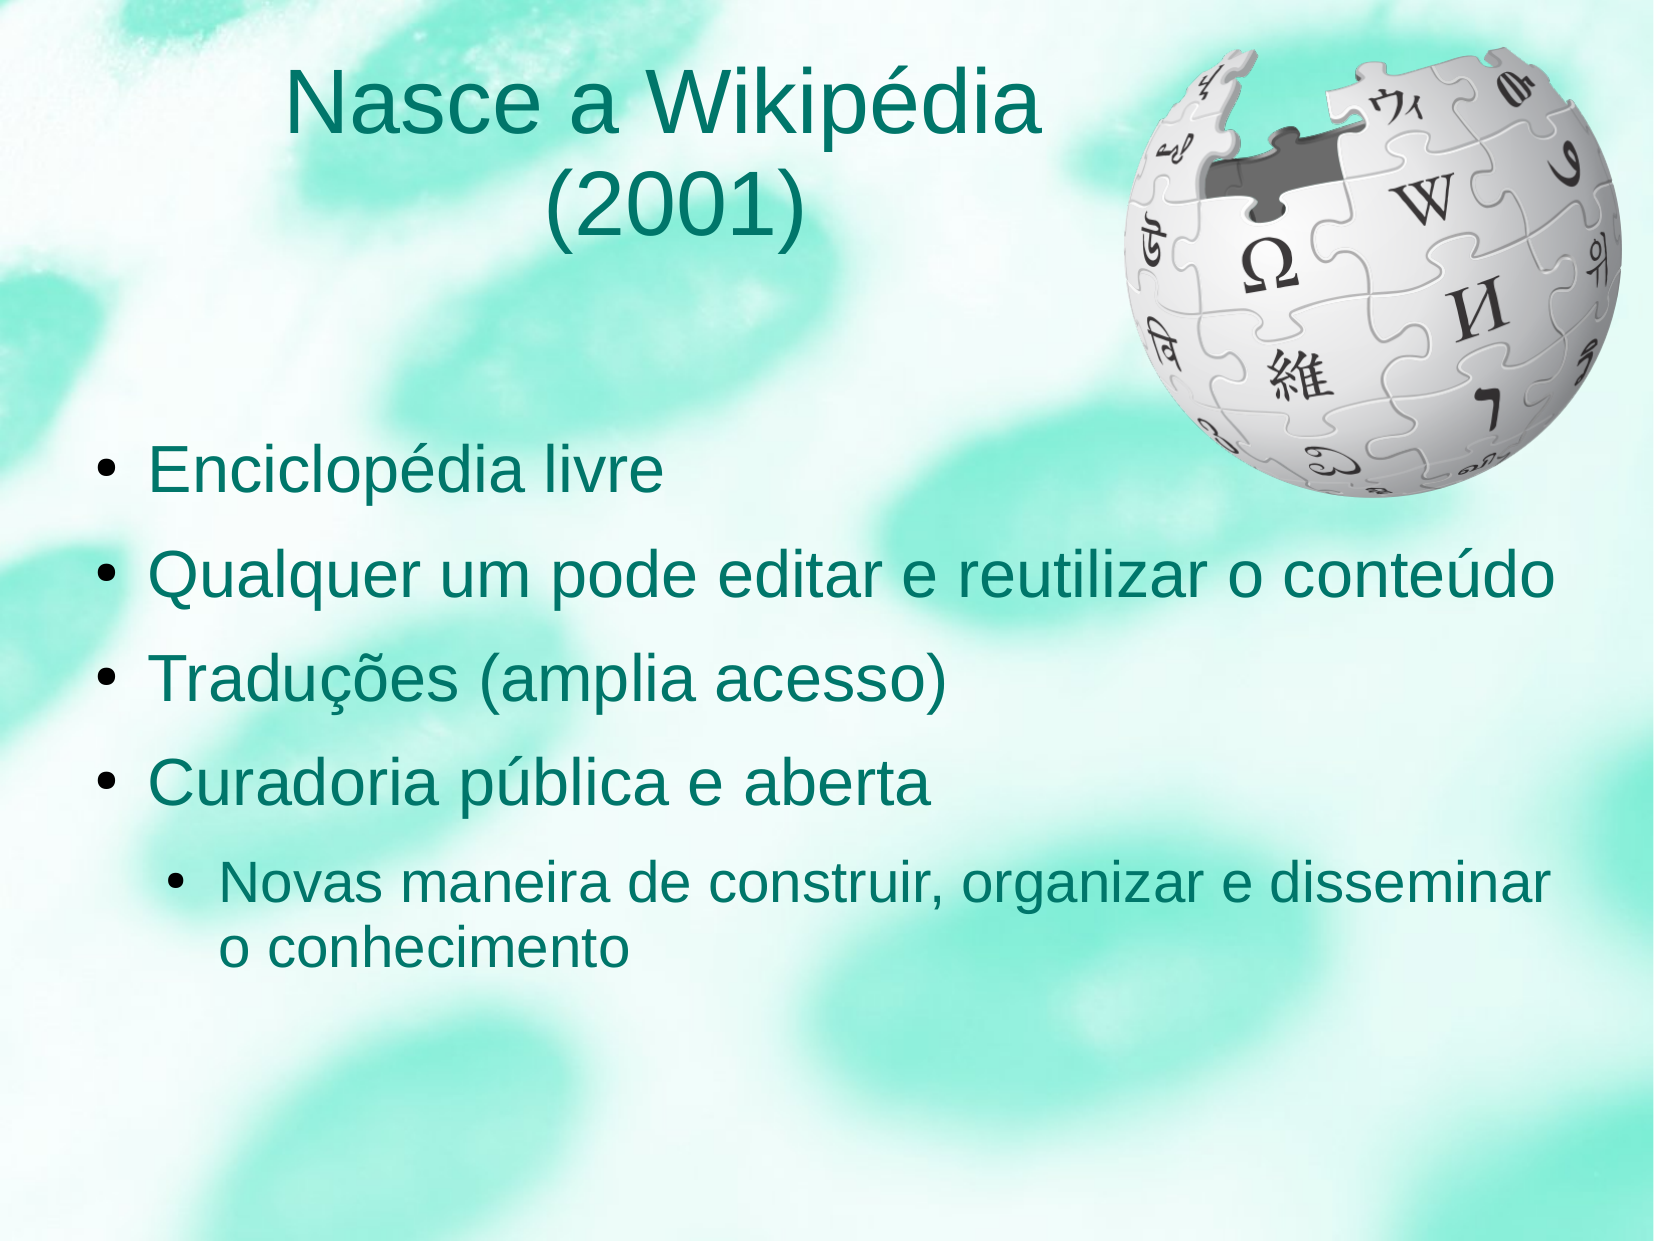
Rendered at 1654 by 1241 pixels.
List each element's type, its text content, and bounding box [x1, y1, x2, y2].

title Nasce a Wikipédia (2001) [82, 49, 1122, 257]
list Enciclopédia livre Qualquer um pode editar e reutilizar o conteúdo Traduções (amplia acesso) Curadoria pública e aberta Novas maneira de construir, organizar e disseminar o conhecimento [76, 432, 1565, 1152]
picture [0, 0, 1654, 1241]
